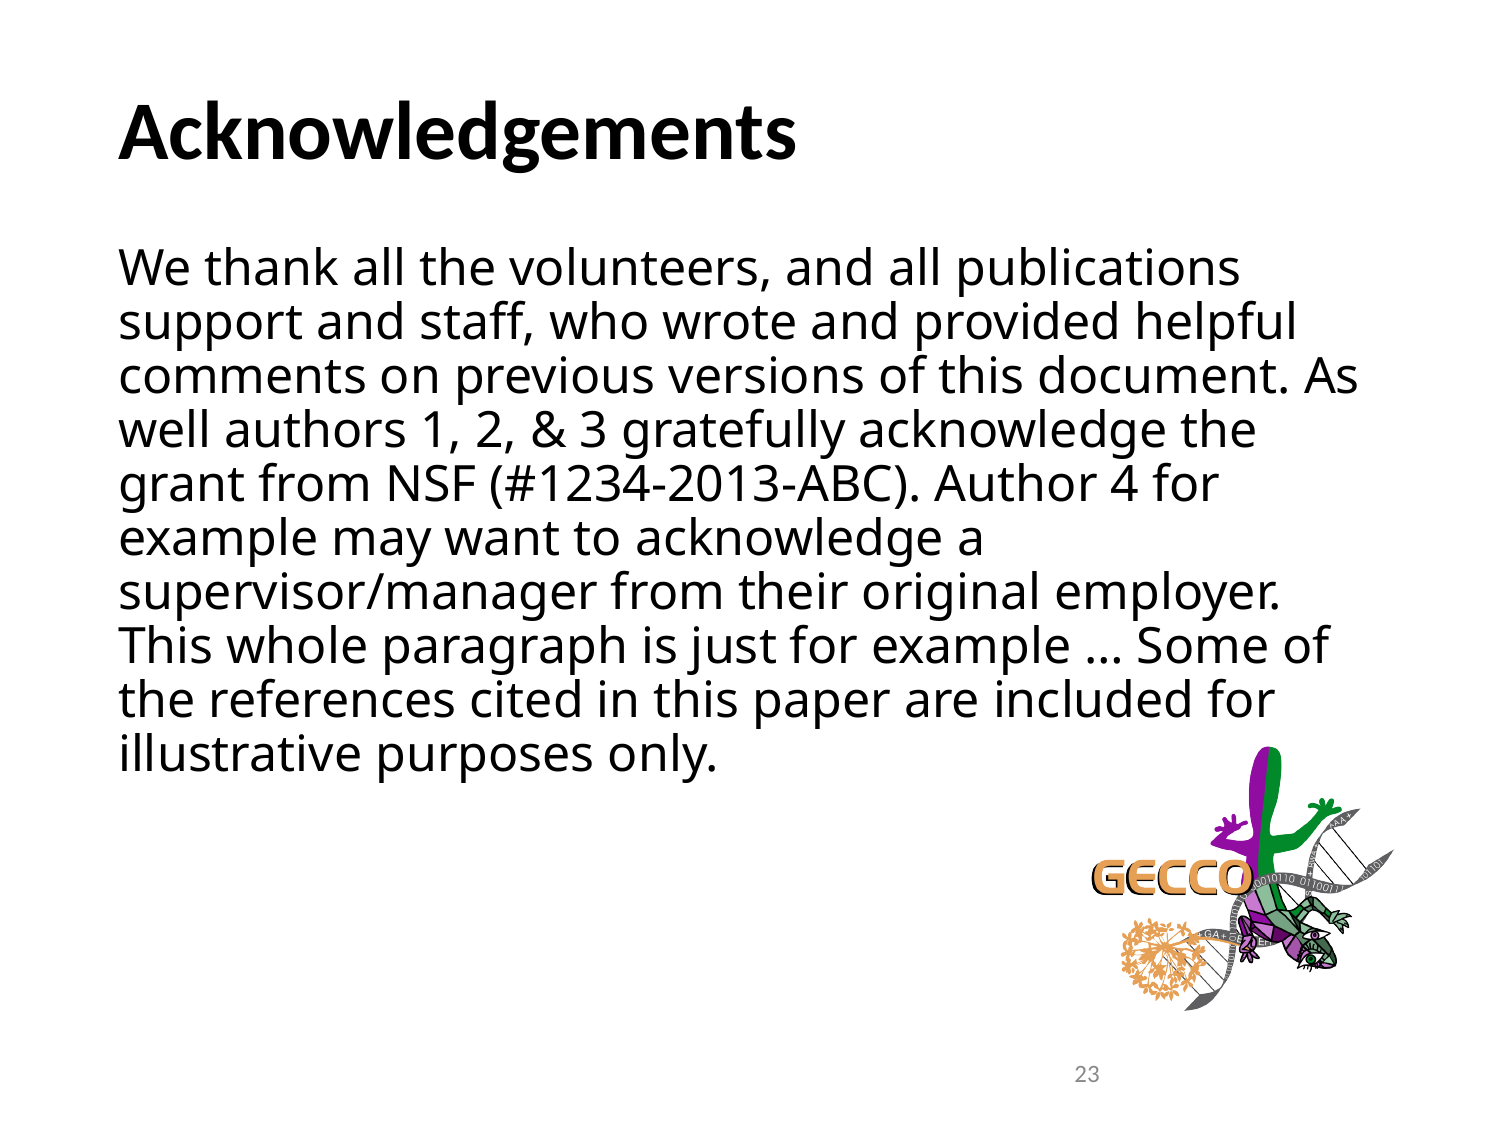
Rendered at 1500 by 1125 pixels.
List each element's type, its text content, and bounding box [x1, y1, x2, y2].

list We thank all the volunteers, and all publications support and staff, who wrote and provided helpful comments on previous versions of this document. As well authors 1, 2, & 3 gratefully acknowledge the grant from NSF (#1234-2013-ABC). Author 4 for example may want to acknowledge a supervisor/manager from their original employer. This whole paragraph is just for example … Some of the references cited in this paper are included for illustrative purposes only. [103, 234, 1397, 1014]
title Acknowledgements [103, 59, 1397, 207]
text_box 23 [1059, 1042, 1397, 1103]
